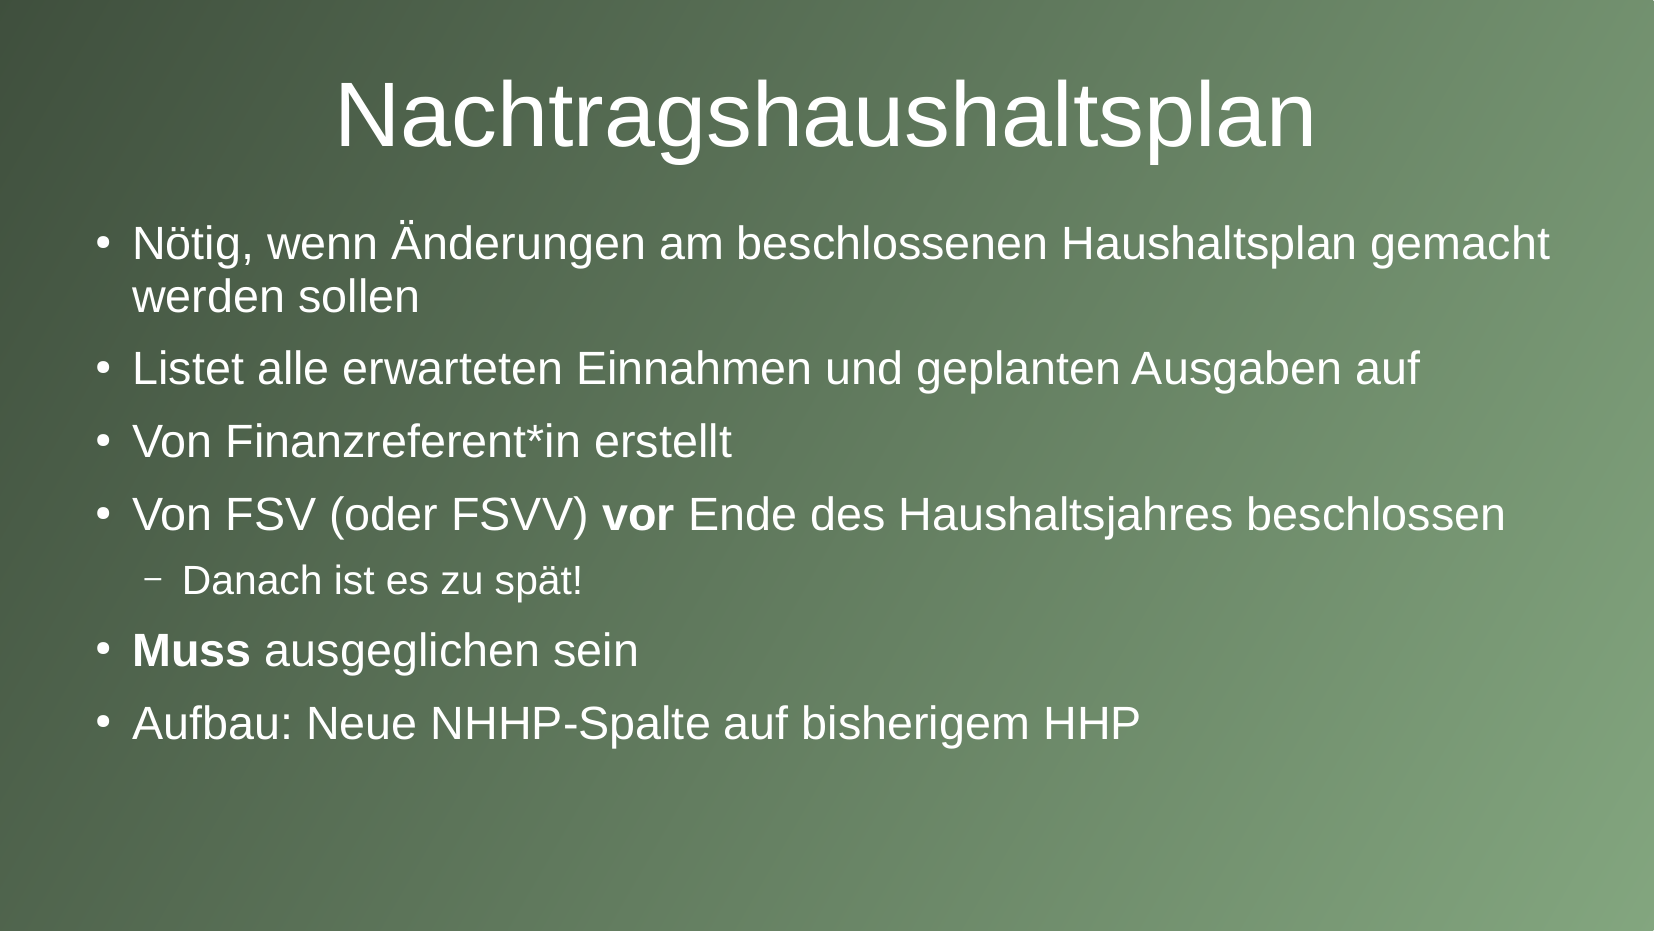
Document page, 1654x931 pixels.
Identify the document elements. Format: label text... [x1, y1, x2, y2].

list Nötig, wenn Änderungen am beschlossenen Haushaltsplan gemacht werden sollen Listet alle erwarteten Einnahmen und geplanten Ausgaben auf Von Finanzreferent*in erstellt Von FSV (oder FSVV) vor Ende des Haushaltsjahres beschlossen Danach ist es zu spät! Muss ausgeglichen sein Aufbau: Neue NHHP-Spalte auf bisherigem HHP [82, 217, 1571, 758]
title Nachtragshaushaltsplan [82, 37, 1571, 193]
